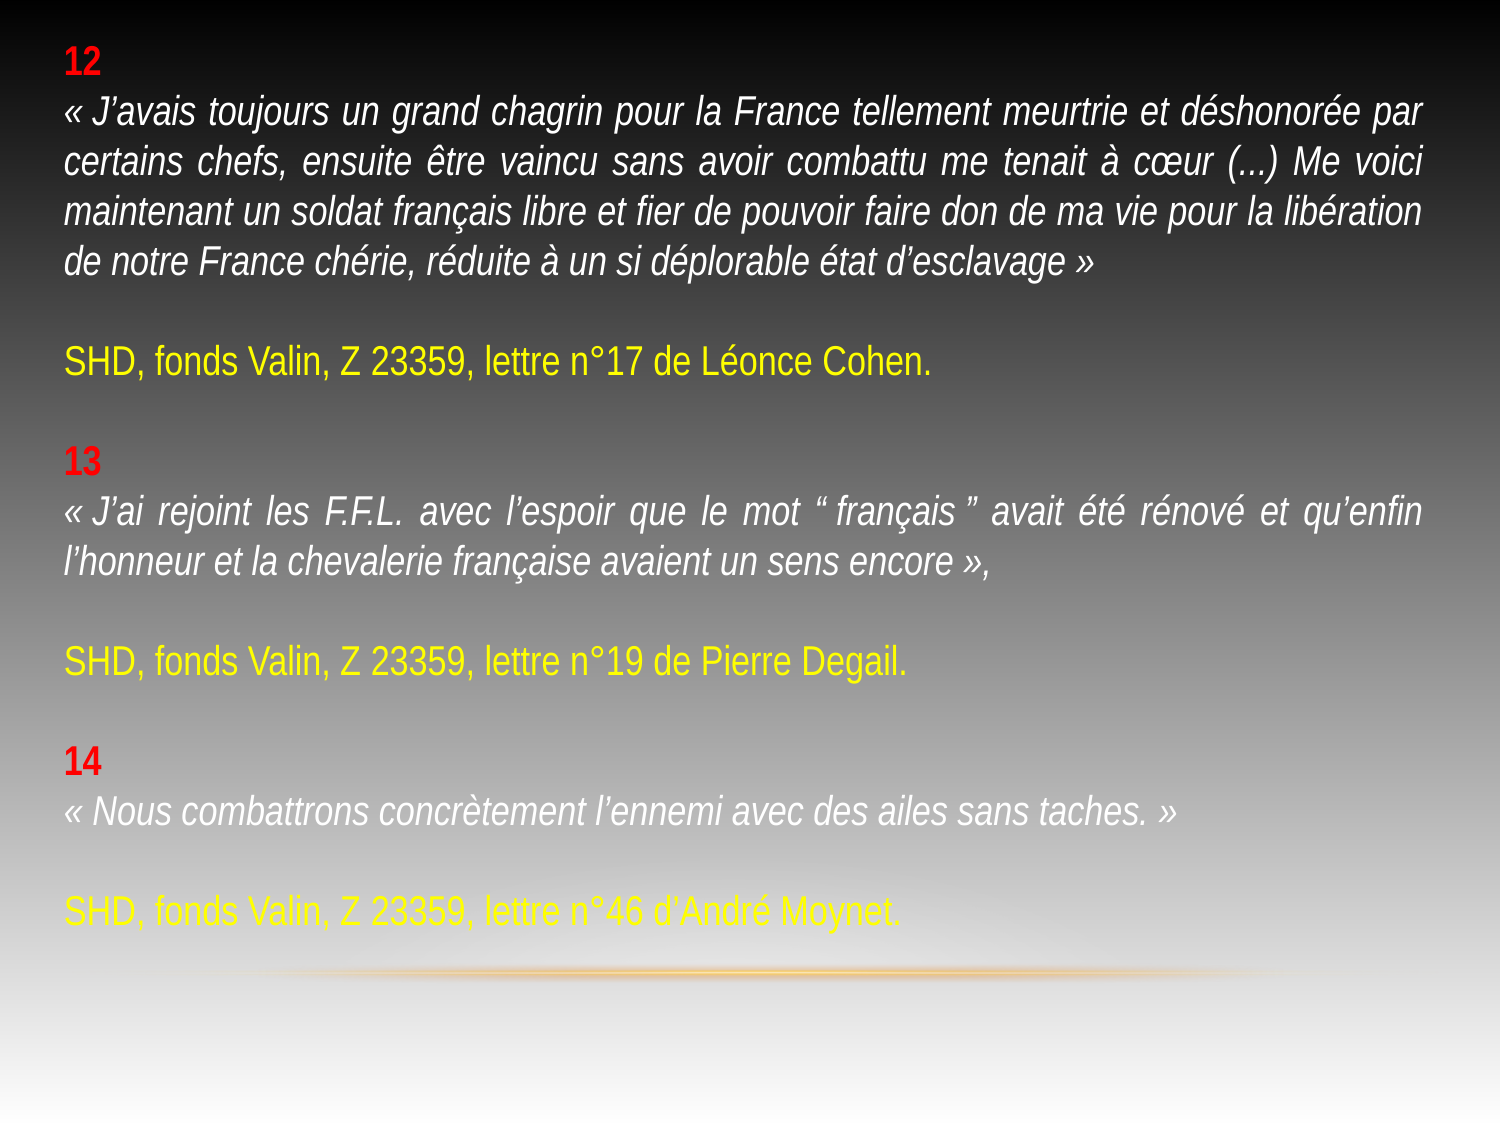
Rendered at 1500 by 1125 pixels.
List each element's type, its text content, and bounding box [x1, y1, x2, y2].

picture [0, 0, 1500, 1125]
text_box 12 « J’avais toujours un grand chagrin pour la France tellement meurtrie et déshonorée par certains chefs, ensuite être vaincu sans avoir combattu me tenait à cœur (...) Me voici maintenant un soldat français libre et fier de pouvoir faire don de ma vie pour la libération de notre France chérie, réduite à un si déplorable état d’esclavage » SHD, fonds Valin, Z 23359, lettre n°17 de Léonce Cohen. 13 « J’ai rejoint les F.F.L. avec l’espoir que le mot “ français ” avait été rénové et qu’enfin l’honneur et la chevalerie française avaient un sens encore », SHD, fonds Valin, Z 23359, lettre n°19 de Pierre Degail. 14 « Nous combattrons concrètement l’ennemi avec des ailes sans taches. » SHD, fonds Valin, Z 23359, lettre n°46 d’André Moynet. [49, 26, 1438, 942]
